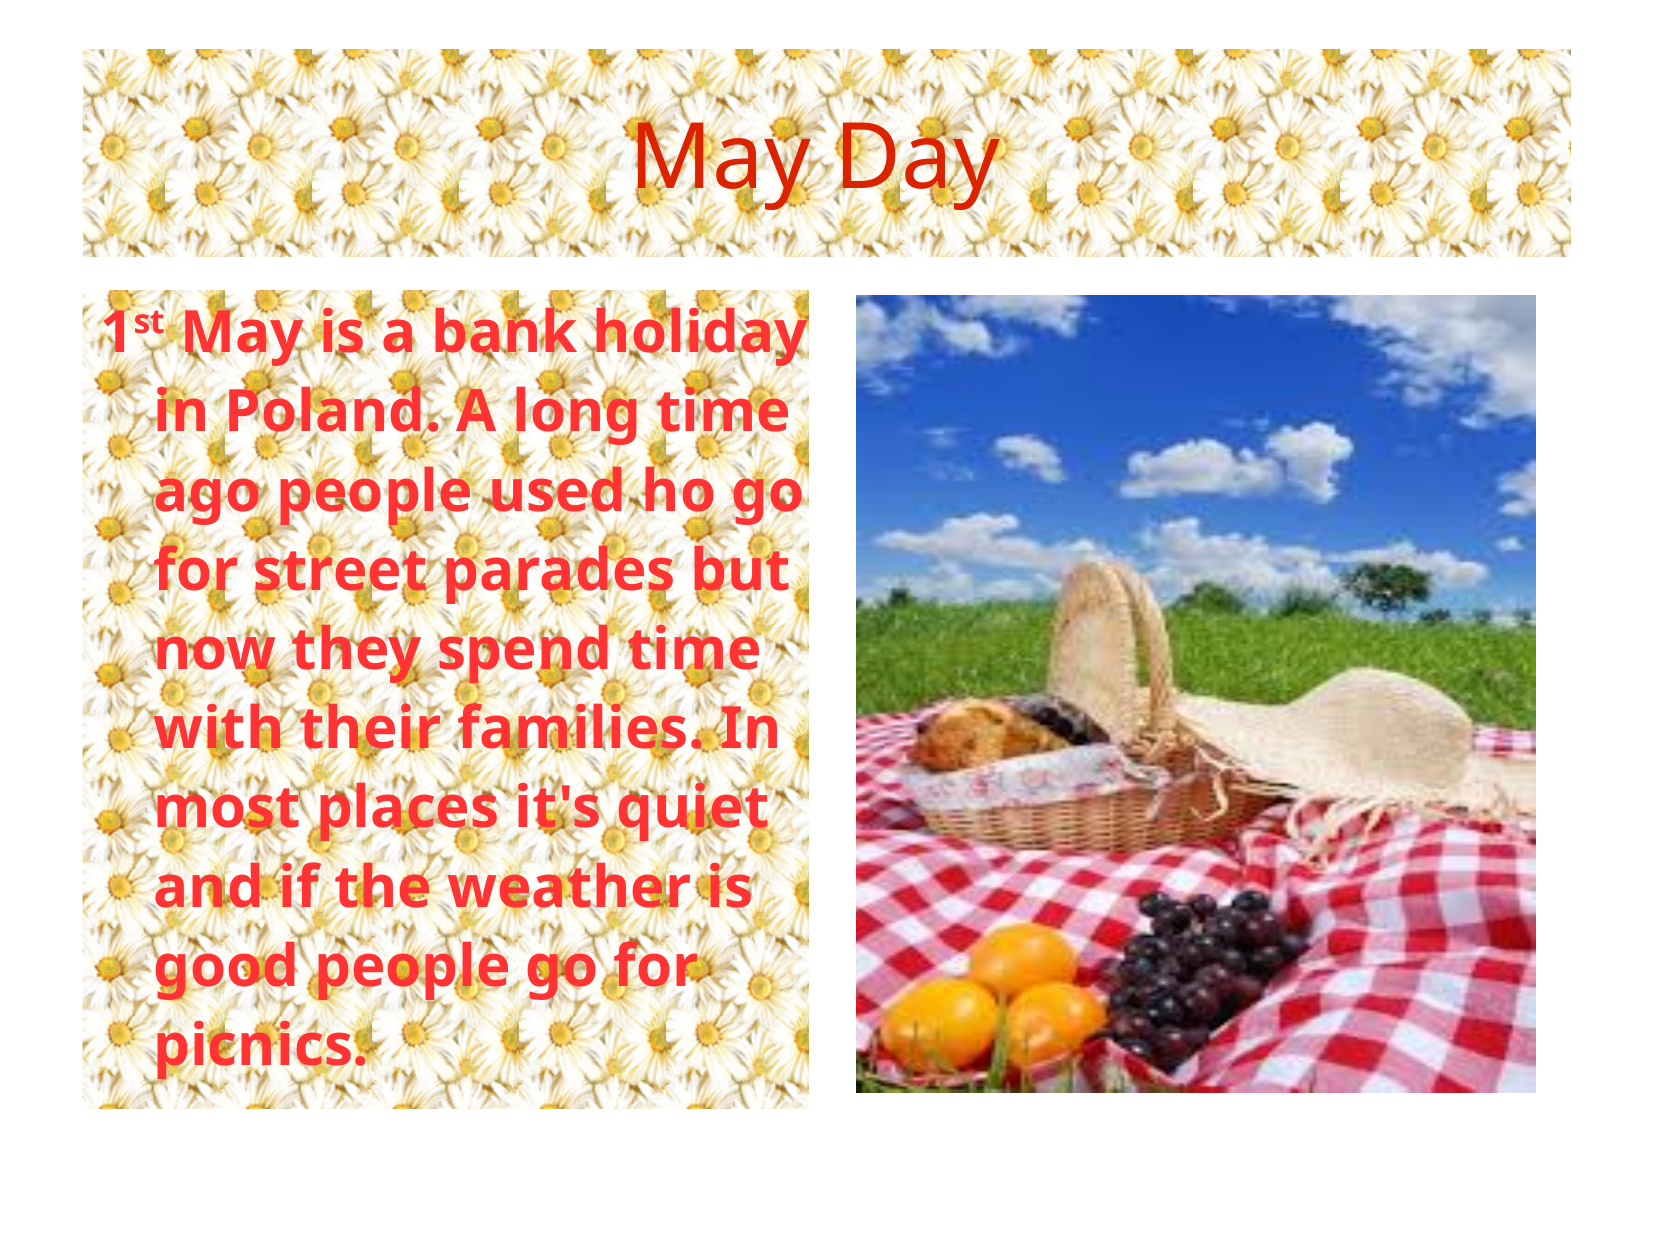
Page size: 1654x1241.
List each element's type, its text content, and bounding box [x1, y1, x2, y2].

title May Day [82, 49, 1571, 257]
list 1st May is a bank holiday in Poland. A long time ago people used ho go for street parades but now they spend time with their families. In most places it's quiet and if the weather is good people go for picnics. [82, 290, 809, 1109]
picture [856, 295, 1536, 1093]
chart [845, 290, 1572, 1109]
